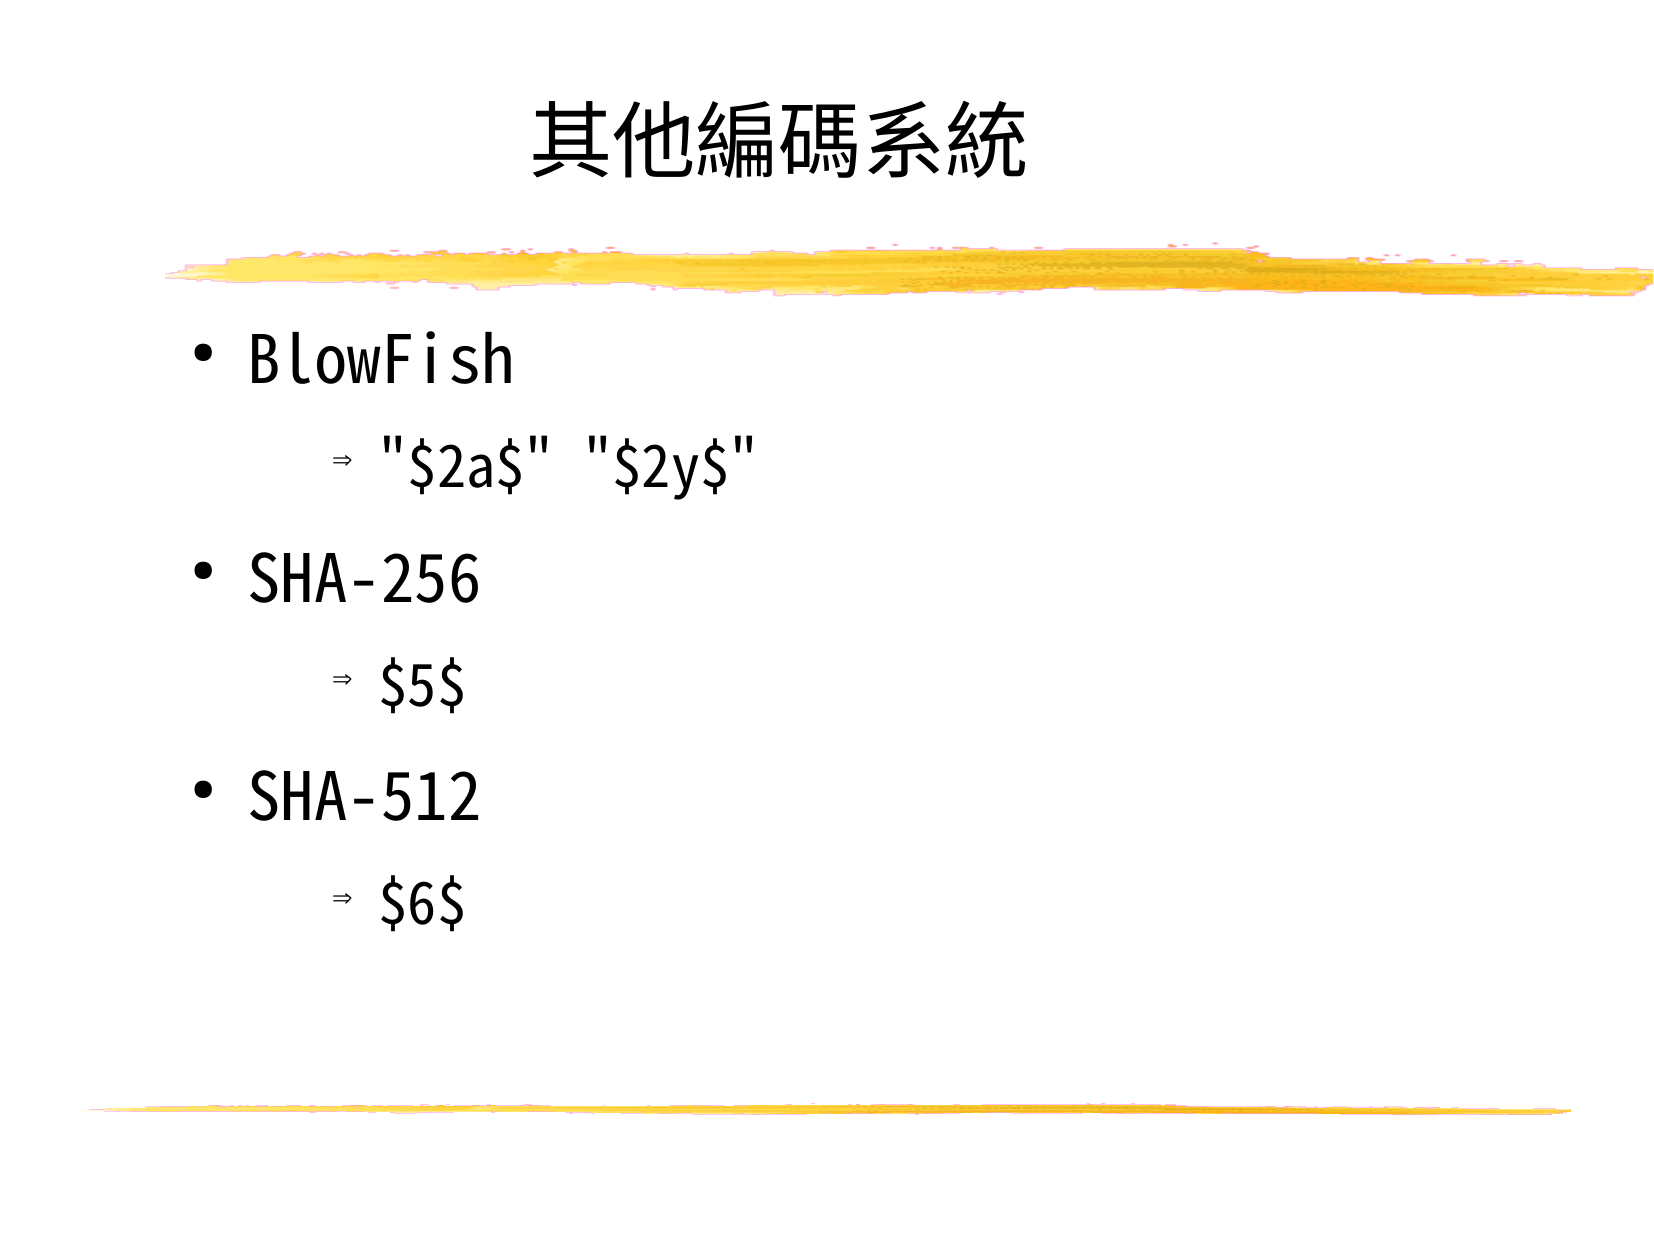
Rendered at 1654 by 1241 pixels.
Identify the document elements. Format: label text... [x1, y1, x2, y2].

picture [165, 237, 1654, 308]
list BlowFish "$2a$" "$2y$" SHA-256 $5$ SHA-512 $6$ [135, 300, 1541, 1100]
title 其他編碼系統 [76, 28, 1482, 235]
picture [82, 1102, 1571, 1117]
